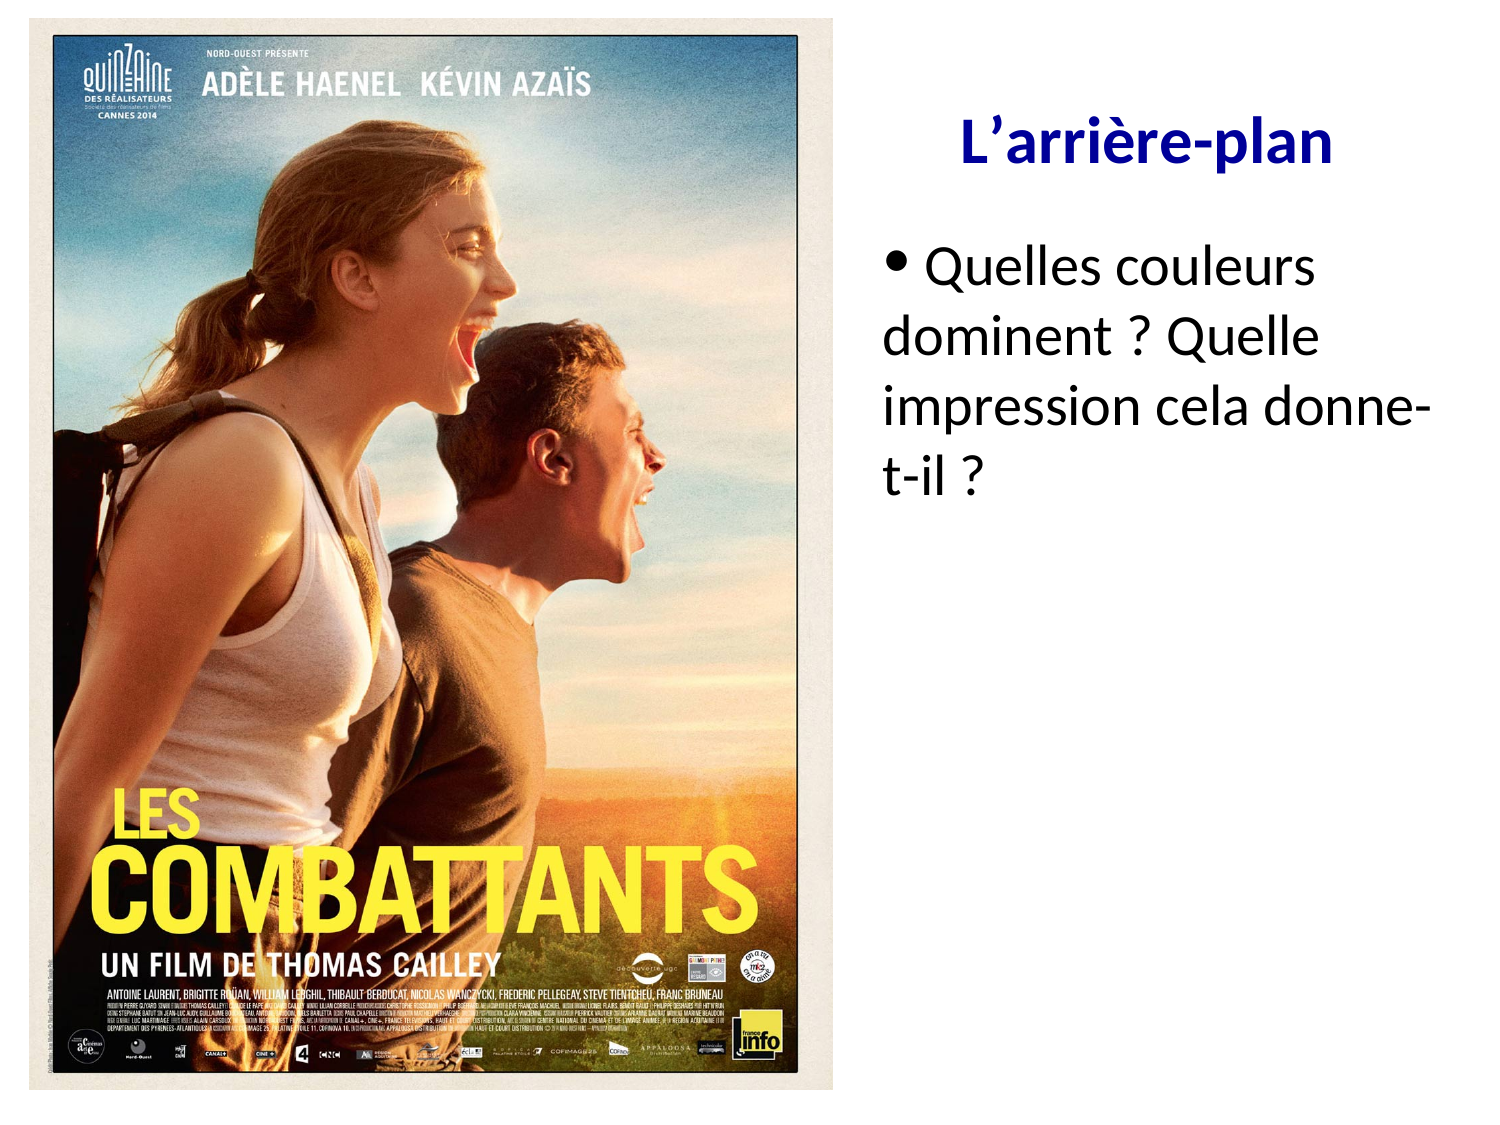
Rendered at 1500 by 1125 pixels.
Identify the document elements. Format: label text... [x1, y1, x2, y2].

picture [29, 18, 833, 1090]
list Quelles couleurs dominent ? Quelle impression cela donne-t-il ? [868, 219, 1451, 965]
title L’arrière-plan [868, 42, 1427, 219]
